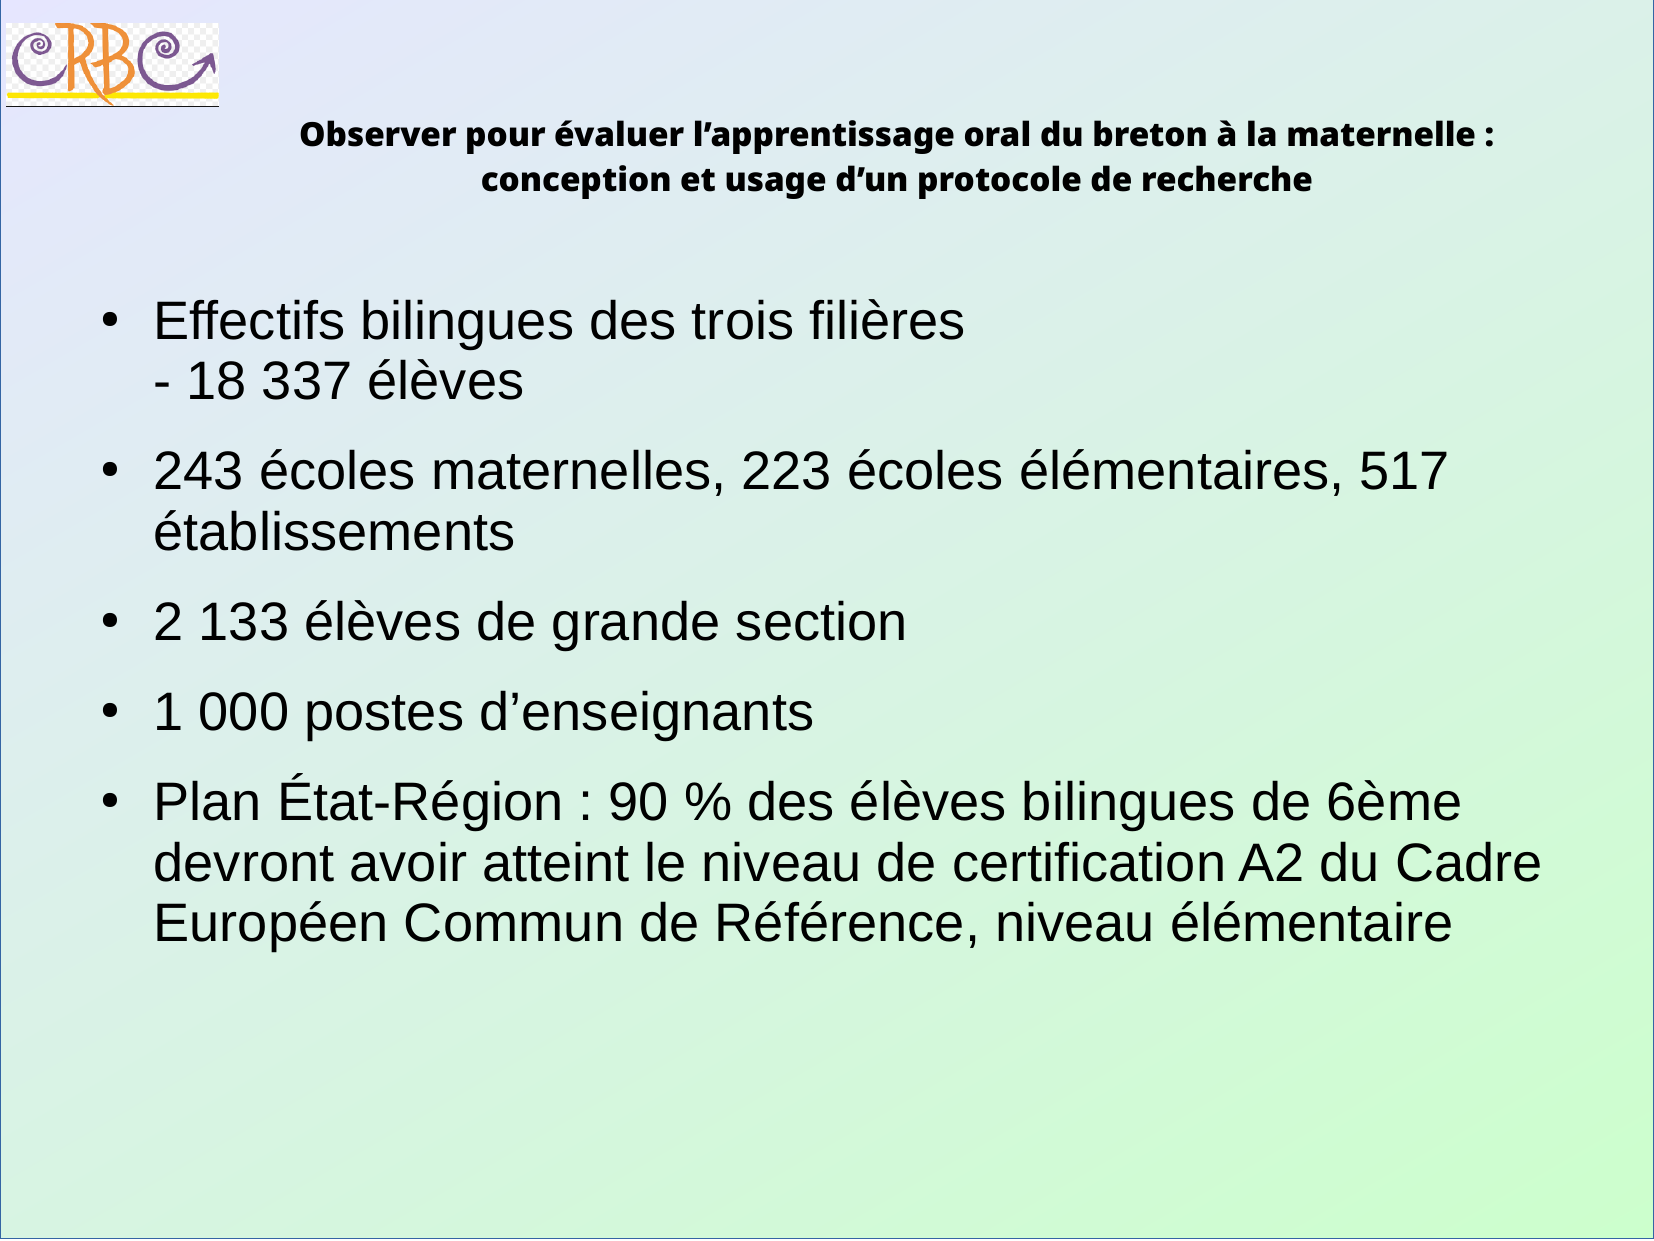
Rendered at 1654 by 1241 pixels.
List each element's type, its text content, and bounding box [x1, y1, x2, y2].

title Observer pour évaluer l’apprentissage oral du breton à la maternelle : conception et usage d’un protocole de recherche [224, 52, 1571, 260]
list Effectifs bilingues des trois filières - 18 337 élèves 243 écoles maternelles, 223 écoles élémentaires, 517 établissements 2 133 élèves de grande section 1 000 postes d’enseignants Plan État-Région : 90 % des élèves bilingues de 6ème devront avoir atteint le niveau de certification A2 du Cadre Européen Commun de Référence, niveau élémentaire [82, 290, 1571, 1010]
picture [6, 23, 219, 107]
title [153, 274, 1430, 686]
